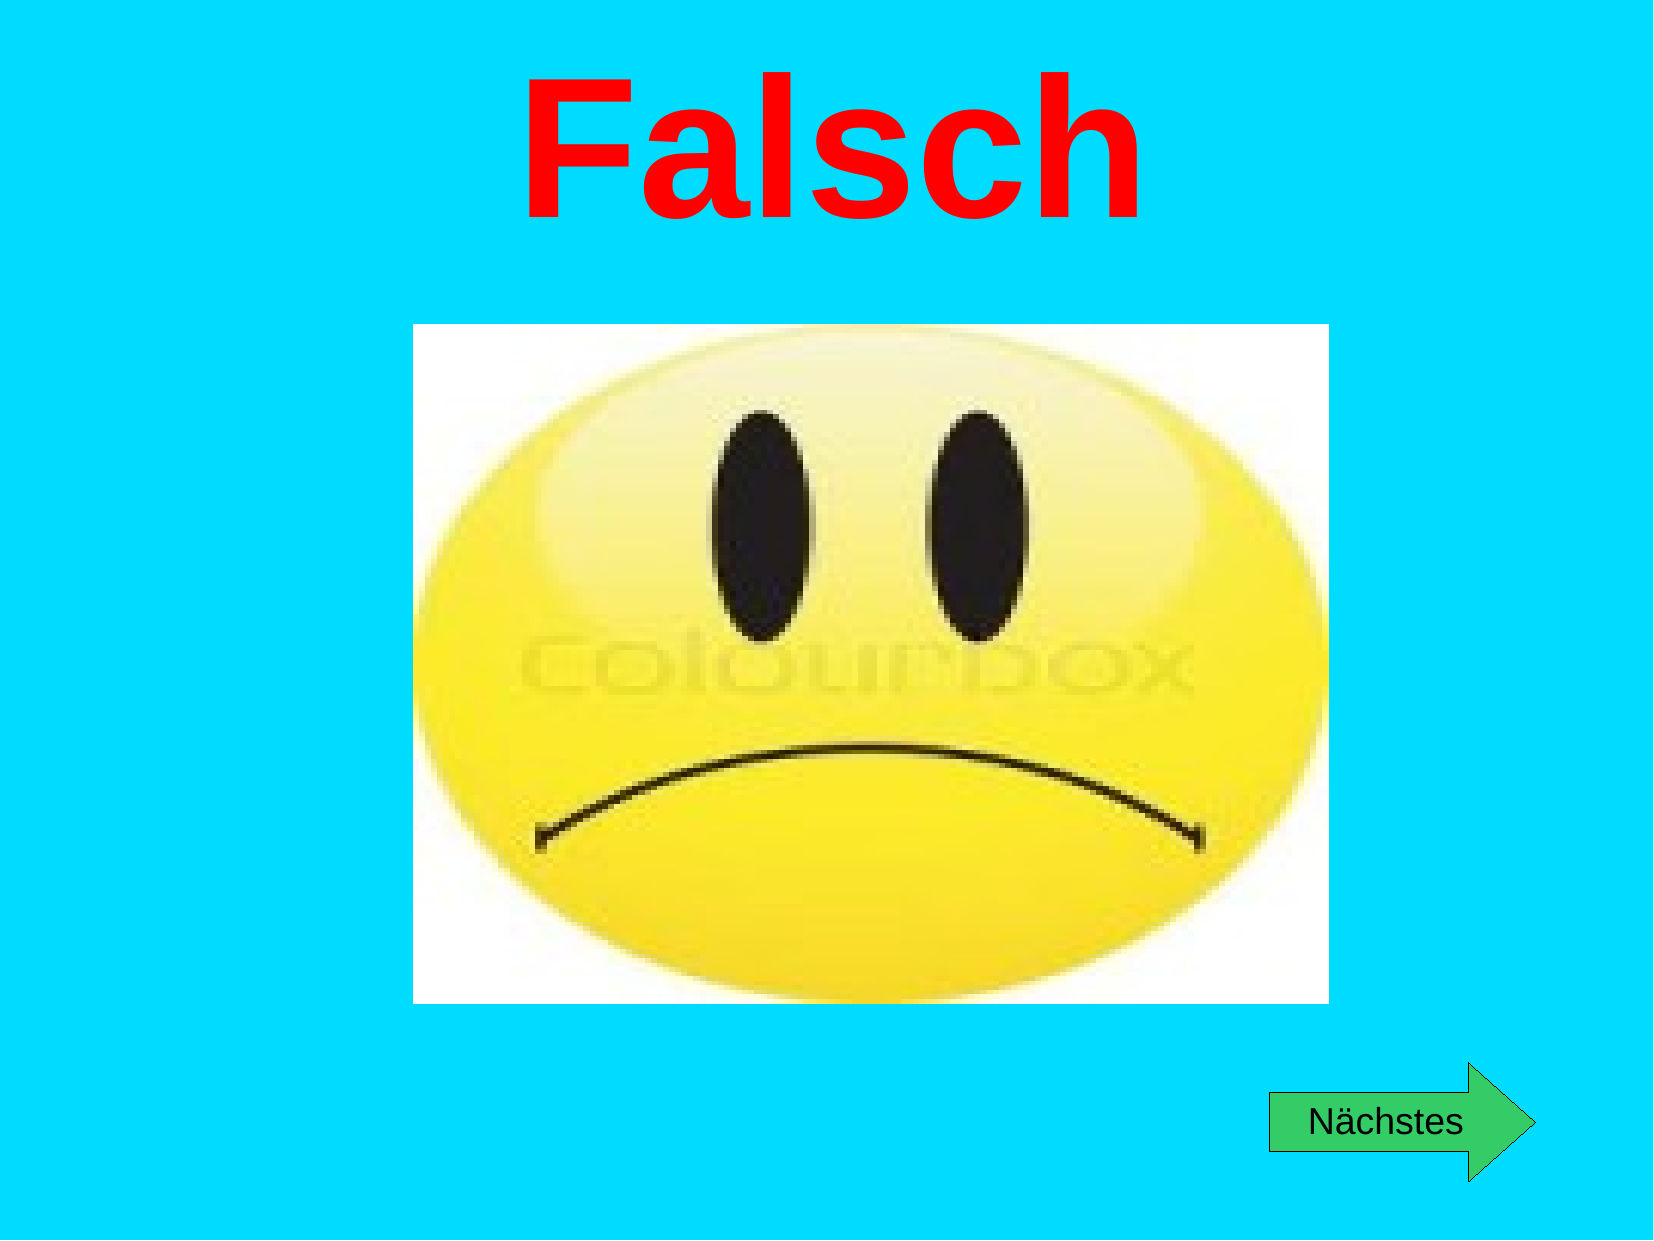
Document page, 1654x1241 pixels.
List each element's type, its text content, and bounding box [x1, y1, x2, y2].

picture [413, 324, 1329, 1004]
text_box Nächstes [1269, 1062, 1536, 1182]
text_box Falsch [501, 29, 1166, 268]
